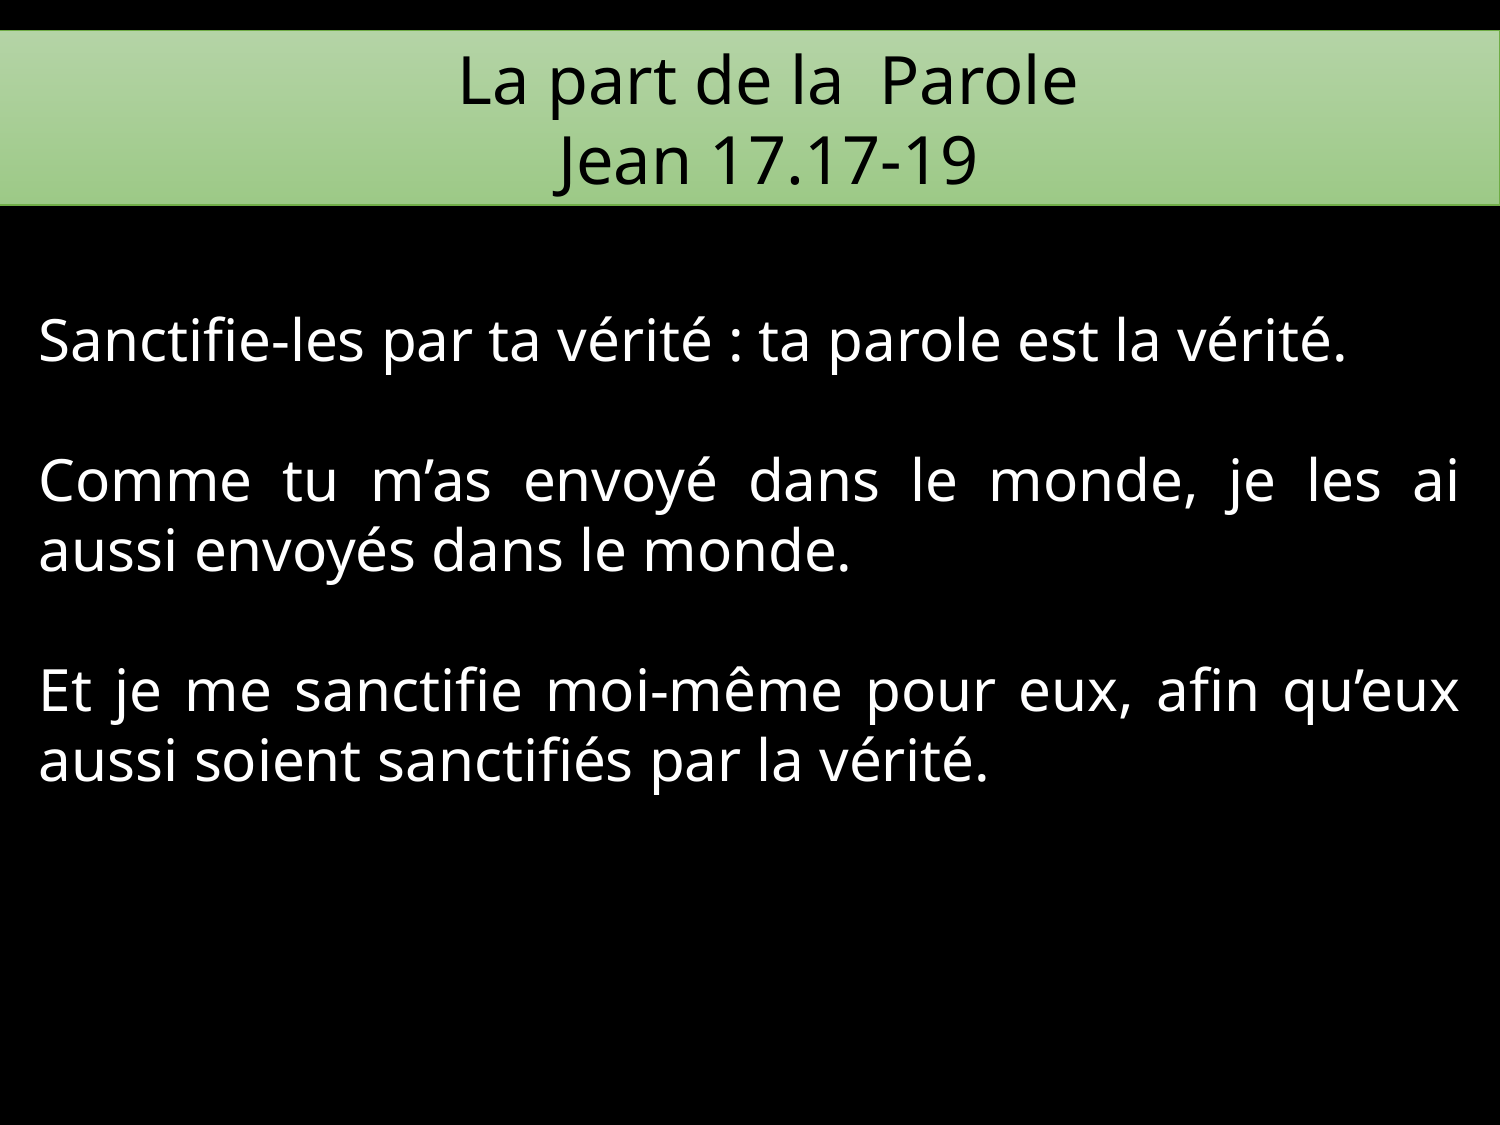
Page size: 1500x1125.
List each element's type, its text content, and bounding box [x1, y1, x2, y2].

text_box Sanctifie-les par ta vérité : ta parole est la vérité. Comme tu m’as envoyé dans le monde, je les ai aussi envoyés dans le monde. Et je me sanctifie moi-même pour eux, afin qu’eux aussi soient sanctifiés par la vérité. [24, 296, 1476, 801]
text_box La part de la Parole Jean 17.17-19 [0, 30, 1500, 205]
